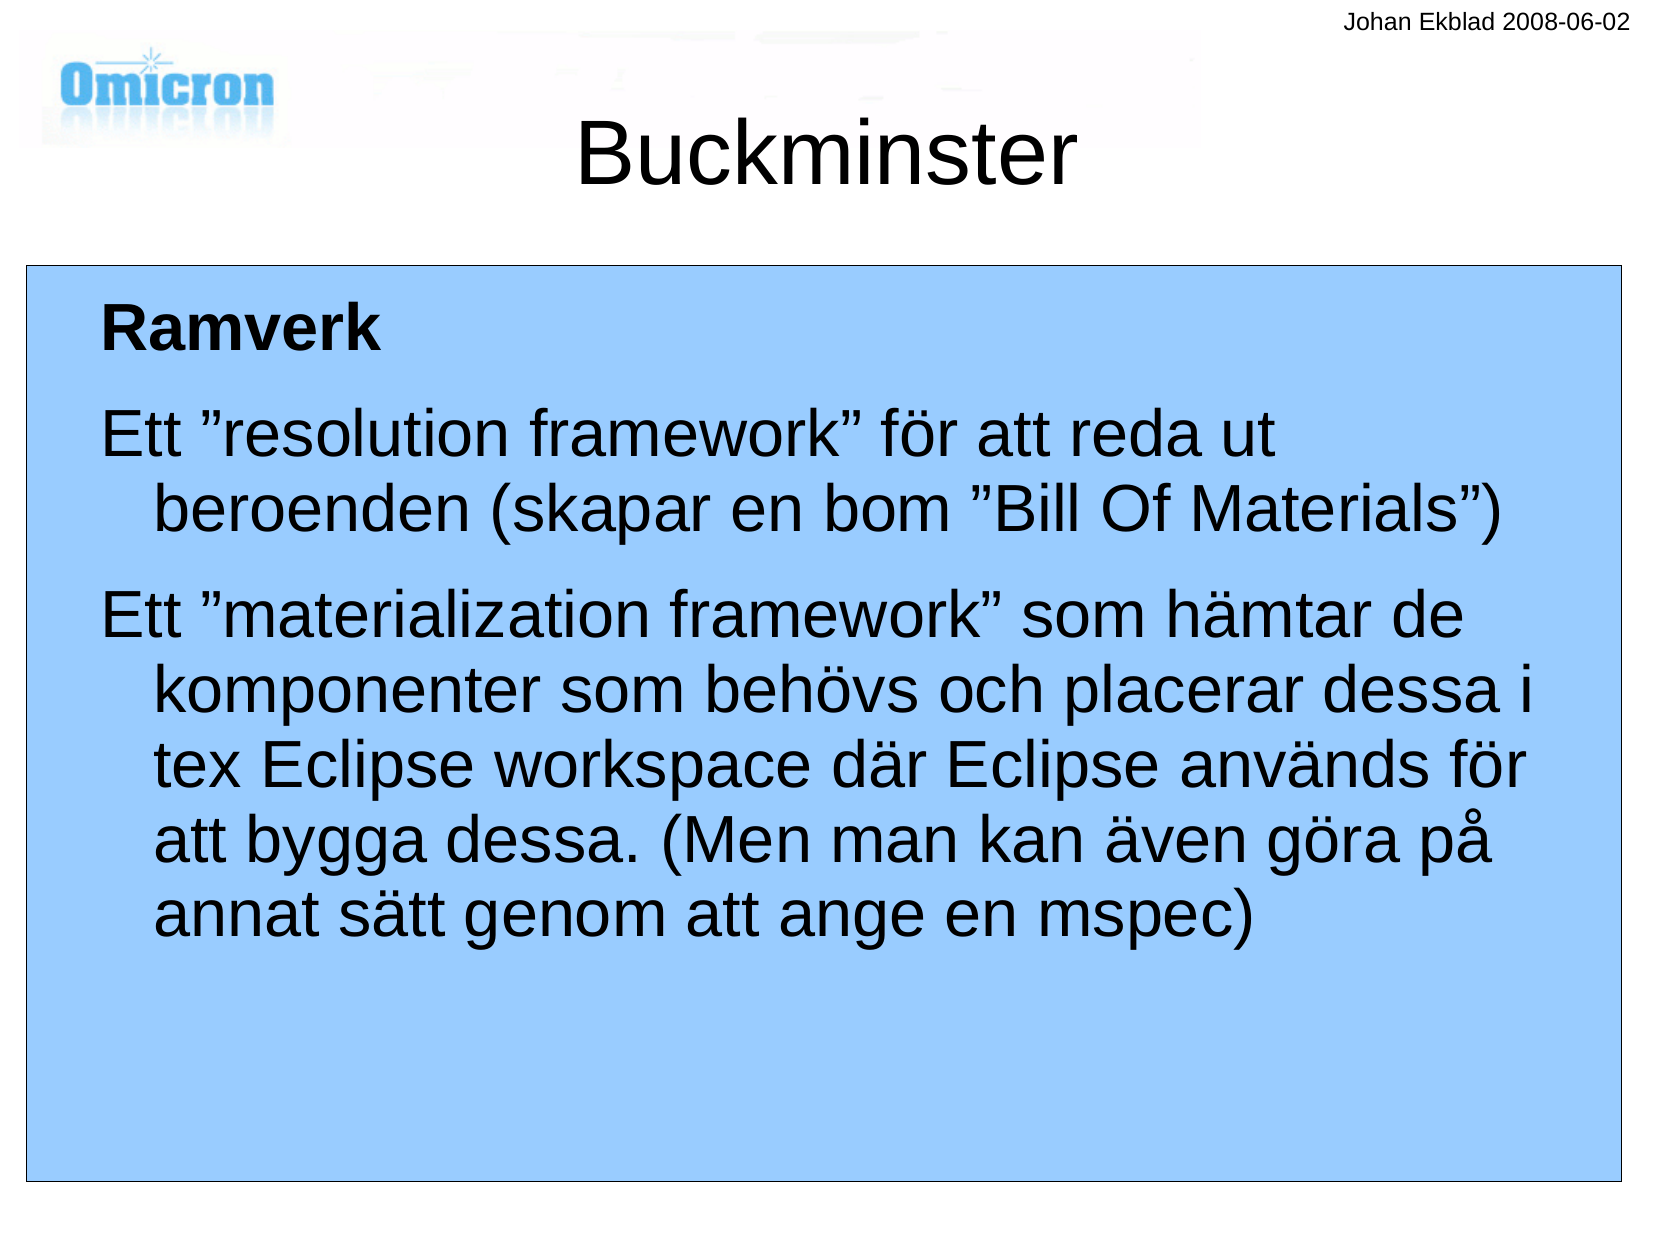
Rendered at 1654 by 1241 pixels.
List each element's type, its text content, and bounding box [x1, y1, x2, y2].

text_box Johan Ekblad 2008-06-02 [1328, 0, 1647, 47]
title Buckminster [82, 49, 1571, 257]
picture [19, 30, 1201, 148]
list Ramverk Ett ”resolution framework” för att reda ut beroenden (skapar en bom ”Bill Of Materials”) Ett ”materialization framework” som hämtar de komponenter som behövs och placerar dessa i tex Eclipse workspace där Eclipse används för att bygga dessa. (Men man kan även göra på annat sätt genom att ange en mspec) [82, 290, 1571, 1109]
text_box [26, 265, 1622, 1182]
